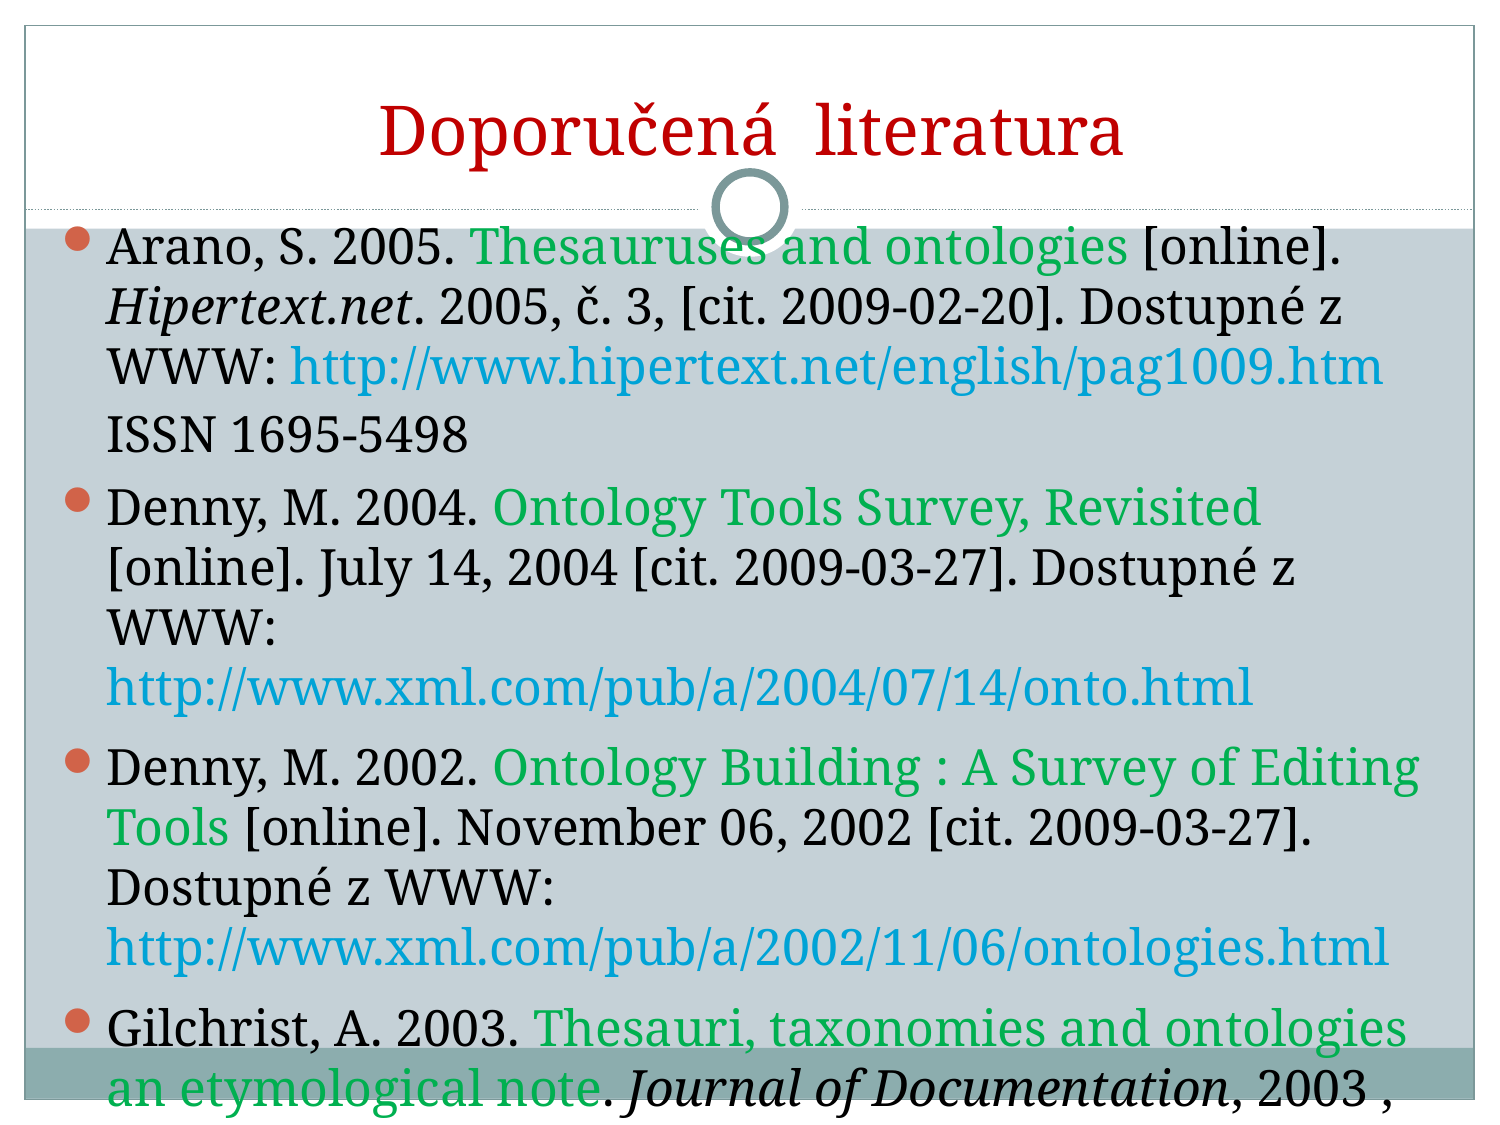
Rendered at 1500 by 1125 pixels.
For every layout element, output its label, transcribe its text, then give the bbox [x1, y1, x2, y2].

list Arano, S. 2005. Thesauruses and ontologies [online]. Hipertext.net. 2005, č. 3, [cit. 2009-02-20]. Dostupné z WWW: http://www.hipertext.net/english/pag1009.htm ISSN 1695-5498 Denny, M. 2004. Ontology Tools Survey, Revisited [online]. July 14, 2004 [cit. 2009-03-27]. Dostupné z WWW: http://www.xml.com/pub/a/2004/07/14/onto.html Denny, M. 2002. Ontology Building : A Survey of Editing Tools [online]. November 06, 2002 [cit. 2009-03-27]. Dostupné z WWW: http://www.xml.com/pub/a/2002/11/06/ontologies.html Gilchrist, A. 2003. Thesauri, taxonomies and ontologies an etymological note. Journal of Documentation, 2003 , roč. 59, č. 1, s. 7-18. [46, 206, 1447, 1125]
title [49, 22, 1450, 162]
text_box Doporučená literatura [265, 79, 1241, 178]
